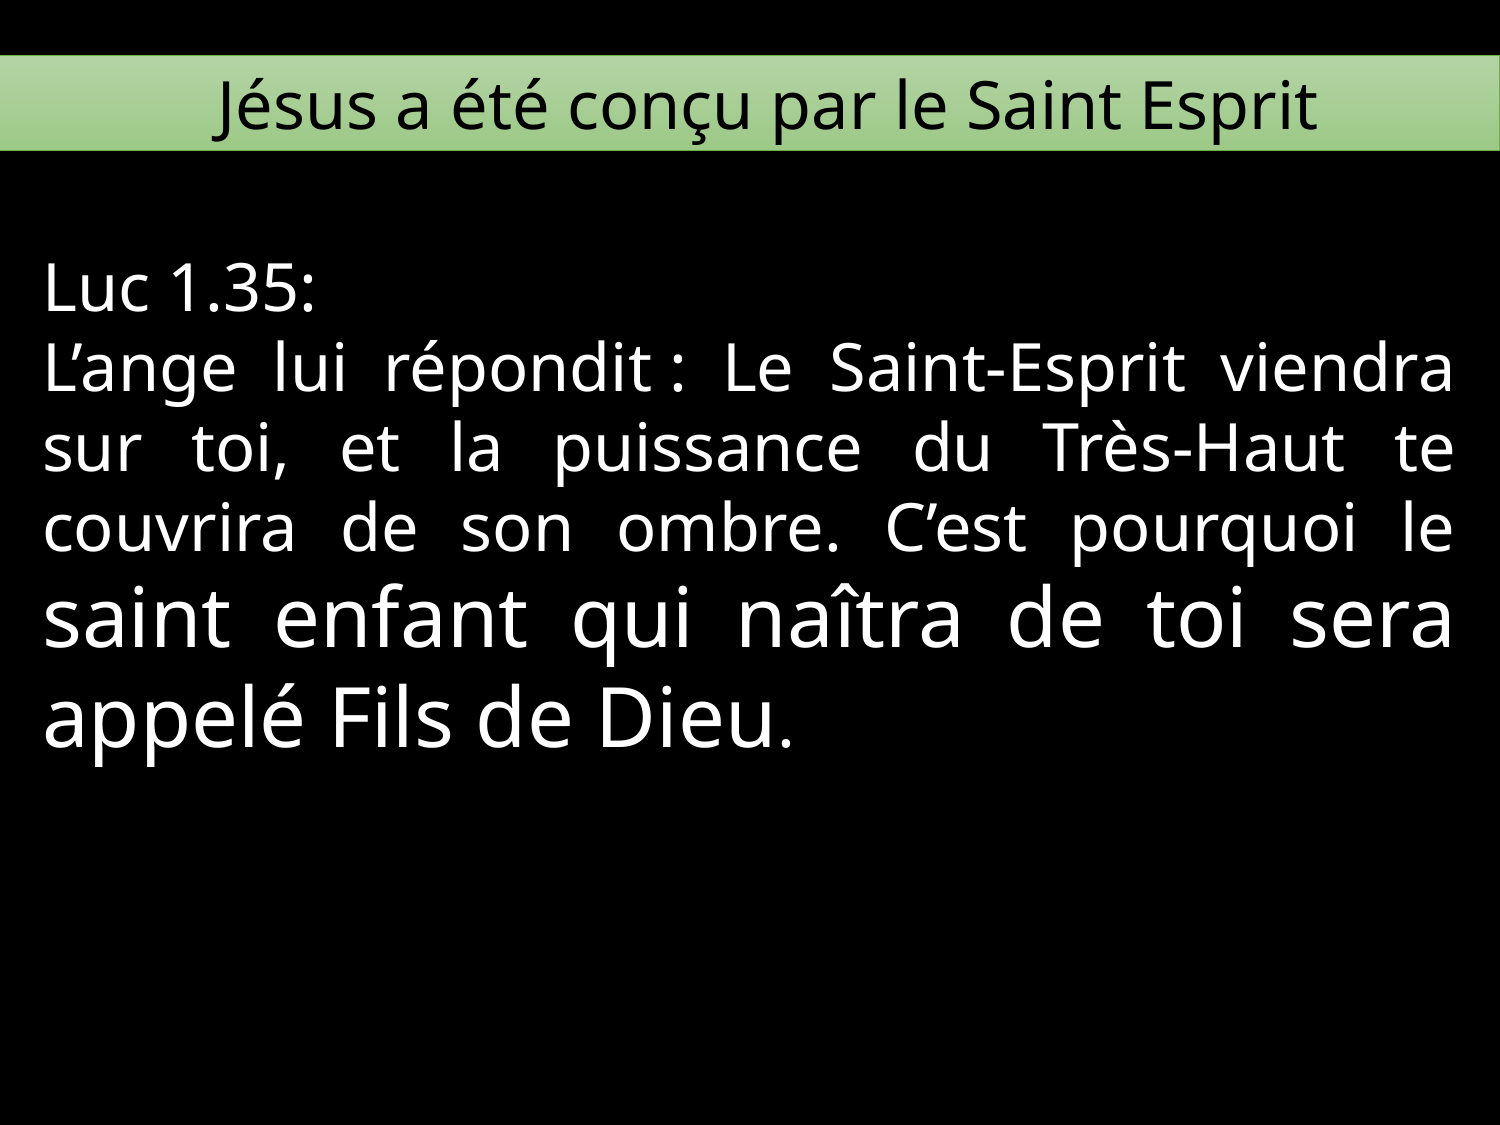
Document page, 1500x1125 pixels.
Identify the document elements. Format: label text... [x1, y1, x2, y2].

text_box Jésus a été conçu par le Saint Esprit [0, 55, 1500, 151]
text_box Luc 1.35: L’ange lui répondit : Le Saint-Esprit viendra sur toi, et la puissance du Très-Haut te couvrira de son ombre. C’est pourquoi le saint enfant qui naîtra de toi sera appelé Fils de Dieu. [27, 237, 1473, 772]
